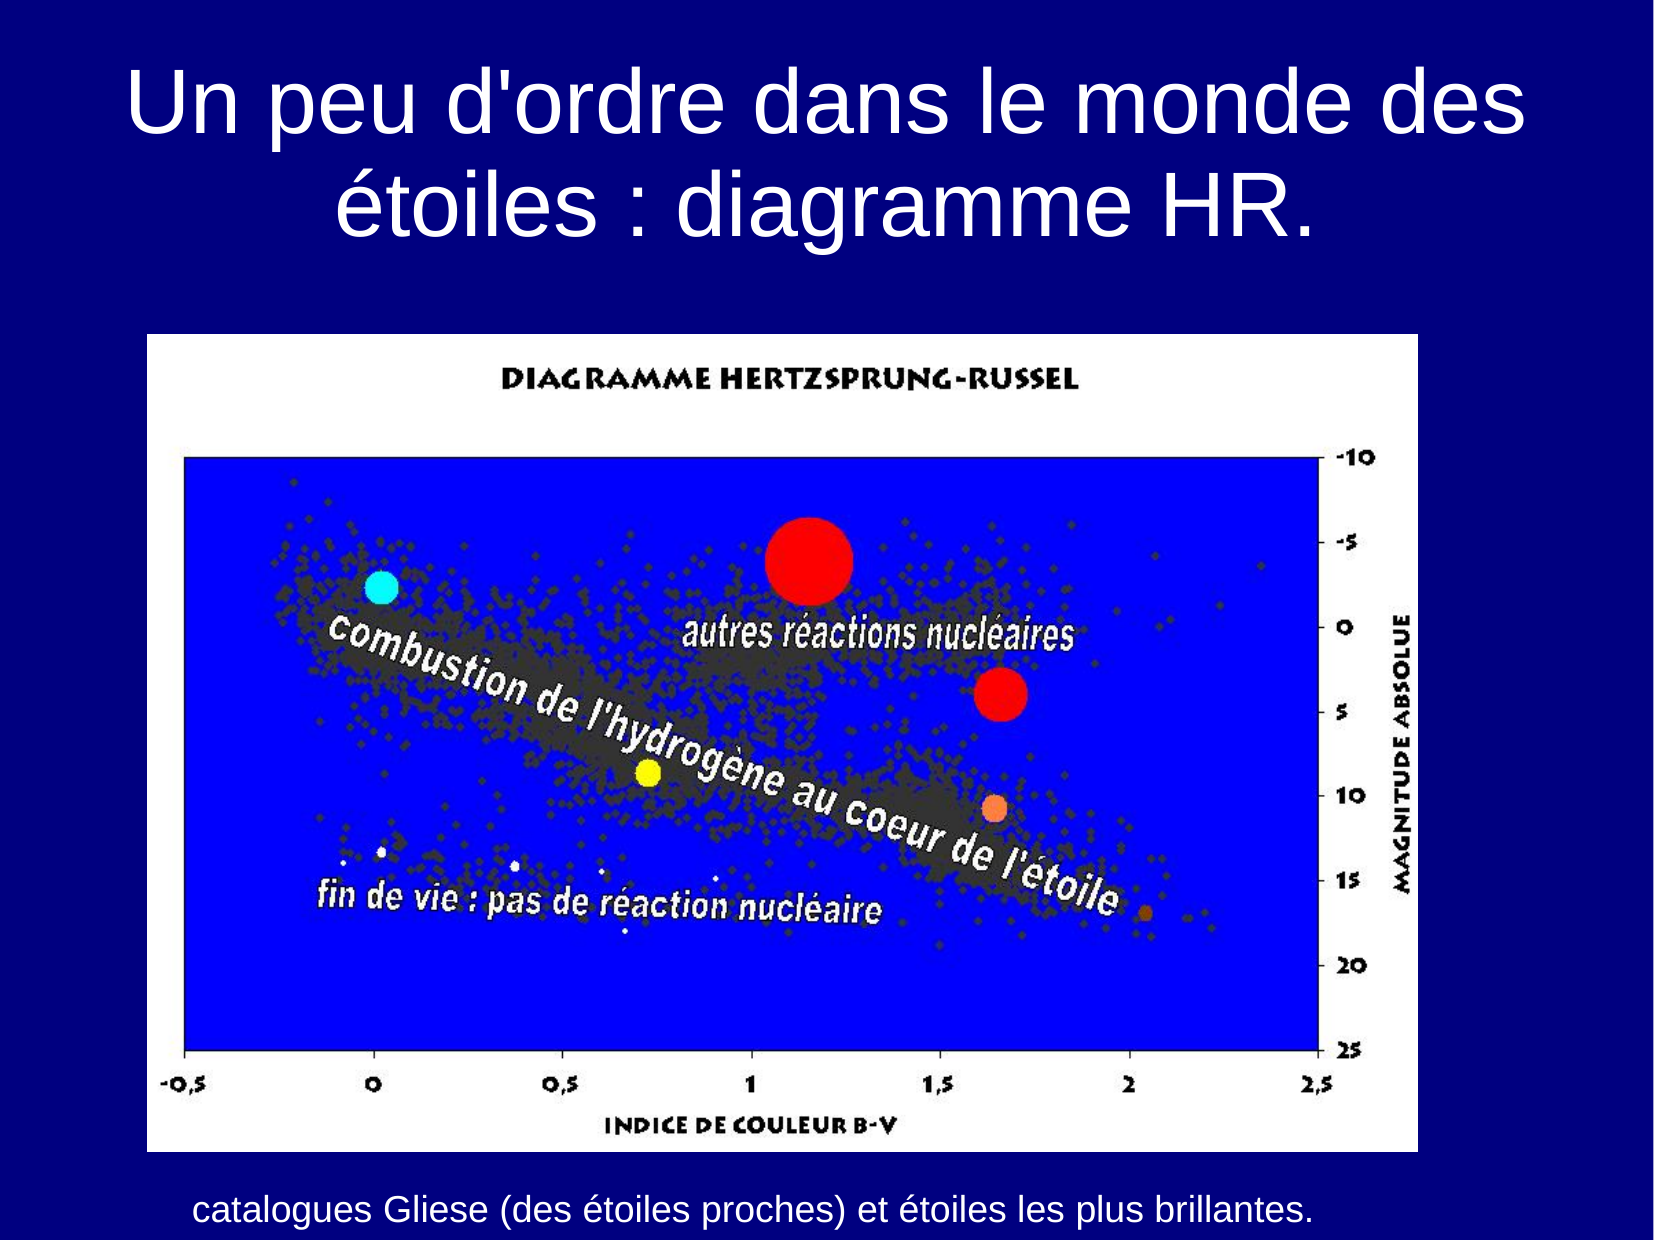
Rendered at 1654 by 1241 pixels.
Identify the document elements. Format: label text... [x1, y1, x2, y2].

title Un peu d'ordre dans le monde des étoiles : diagramme HR. [82, 49, 1571, 257]
picture [147, 334, 1418, 1152]
text_box catalogues Gliese (des étoiles proches) et étoiles les plus brillantes. [177, 1181, 1330, 1238]
